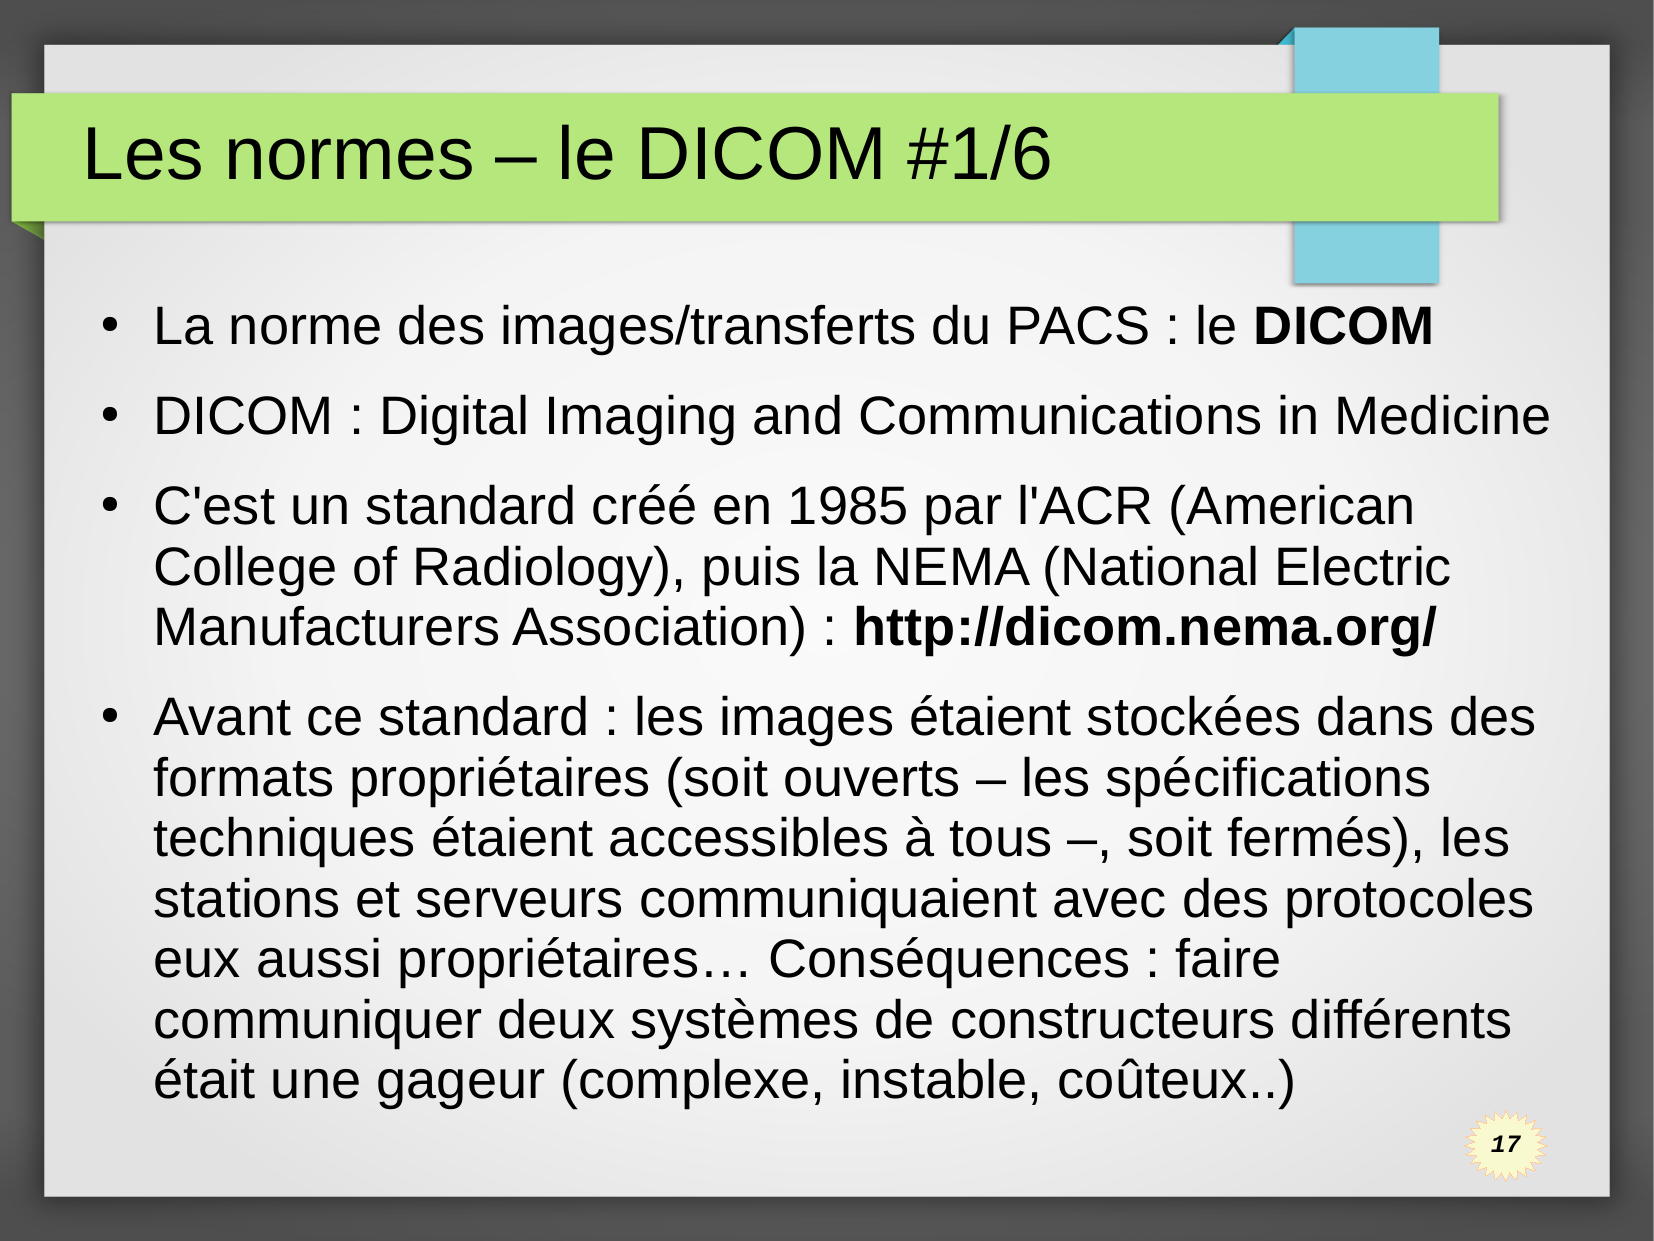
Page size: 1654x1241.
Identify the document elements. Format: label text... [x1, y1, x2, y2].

list La norme des images/transferts du PACS : le DICOM DICOM : Digital Imaging and Communications in Medicine C'est un standard créé en 1985 par l'ACR (American College of Radiology), puis la NEMA (National Electric Manufacturers Association) : http://dicom.nema.org/ Avant ce standard : les images étaient stockées dans des formats propriétaires (soit ouverts – les spécifications techniques étaient accessibles à tous –, soit fermés), les stations et serveurs communiquaient avec des protocoles eux aussi propriétaires… Conséquences : faire communiquer deux systèmes de constructeurs différents était une gageur (complexe, instable, coûteux..) [82, 295, 1571, 1111]
title Les normes – le DICOM #1/6 [82, 94, 1264, 213]
picture [0, 0, 1654, 1241]
